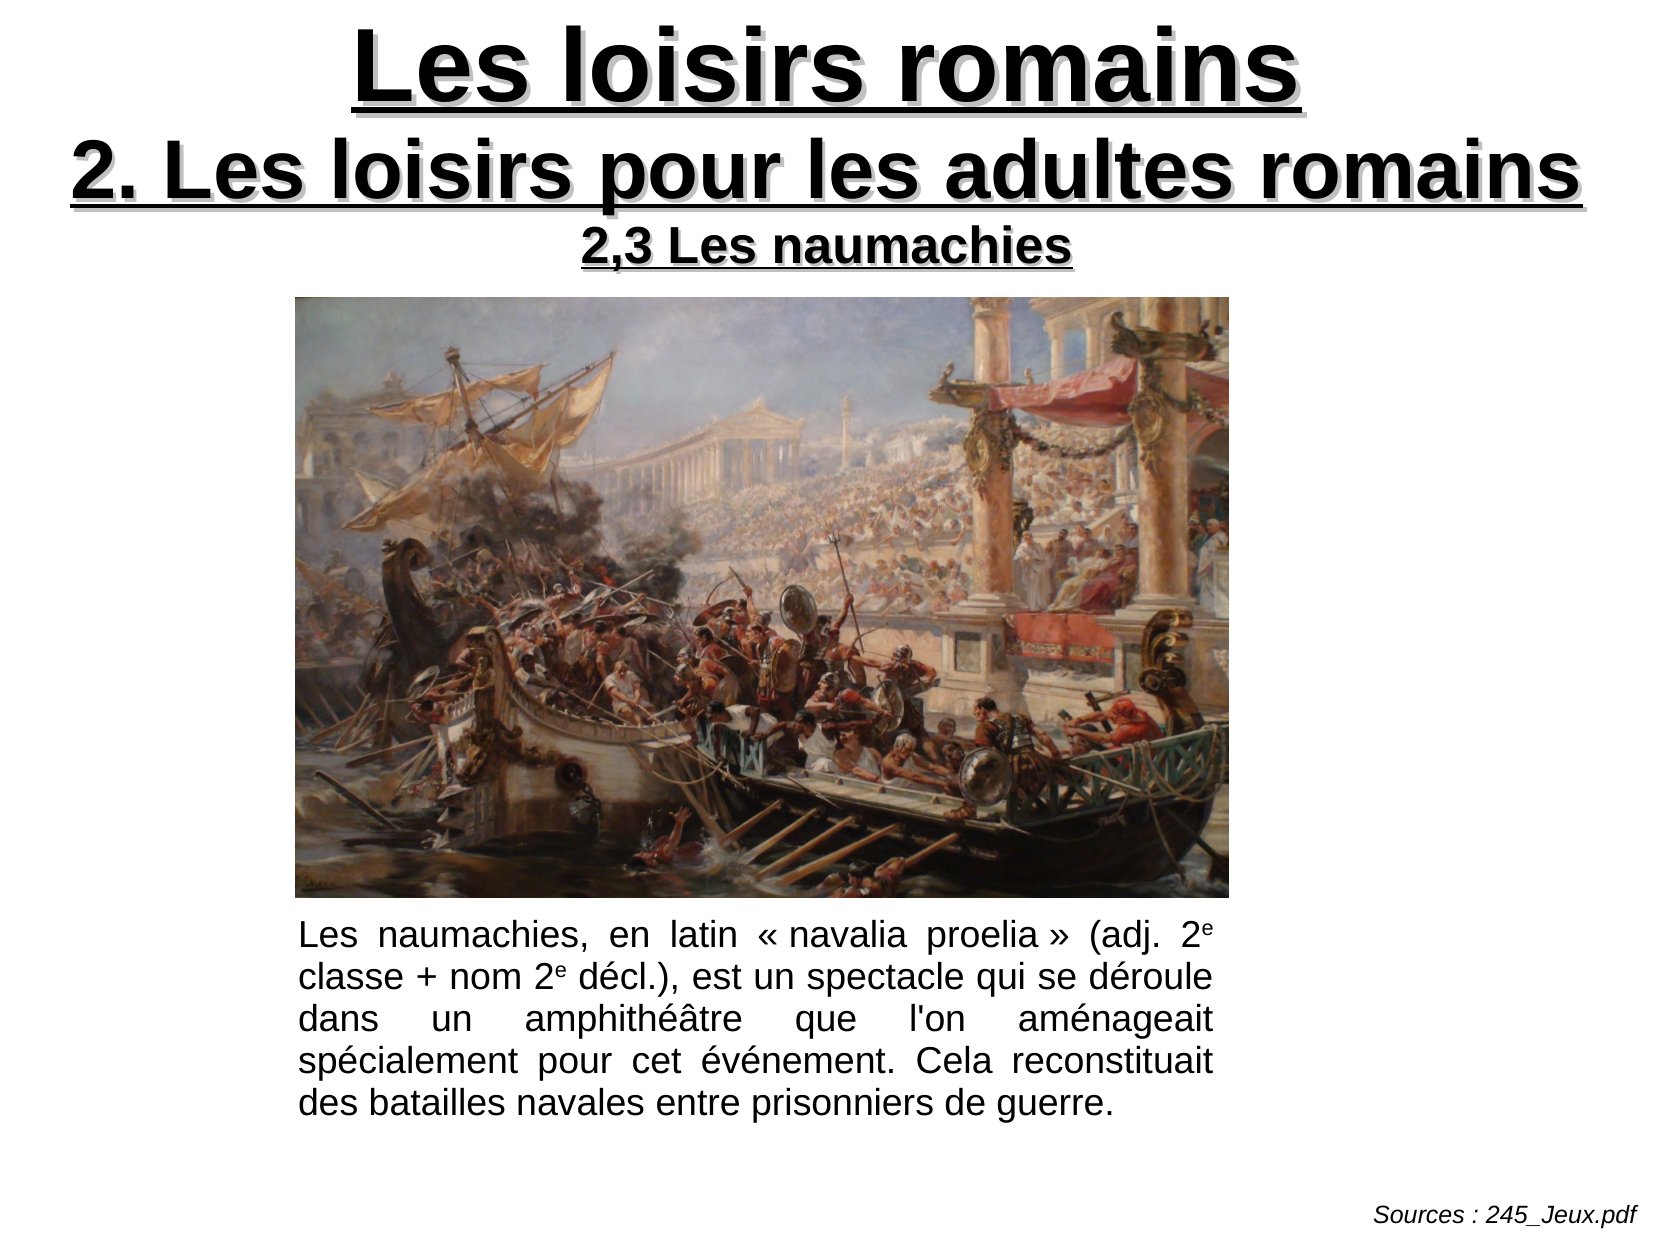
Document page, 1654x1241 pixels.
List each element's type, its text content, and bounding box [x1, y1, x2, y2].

text_box Les loisirs romains 2. Les loisirs pour les adultes romains 2,3 Les naumachies [0, 0, 1654, 294]
picture [295, 297, 1229, 898]
text_box Sources : 245_Jeux.pdf [1322, 1192, 1654, 1236]
text_box Les naumachies, en latin « navalia proelia » (adj. 2e classe + nom 2e décl.), est un spectacle qui se déroule dans un amphithéâtre que l'on aménageait spécialement pour cet événement. Cela reconstituait des batailles navales entre prisonniers de guerre. [283, 906, 1229, 1217]
